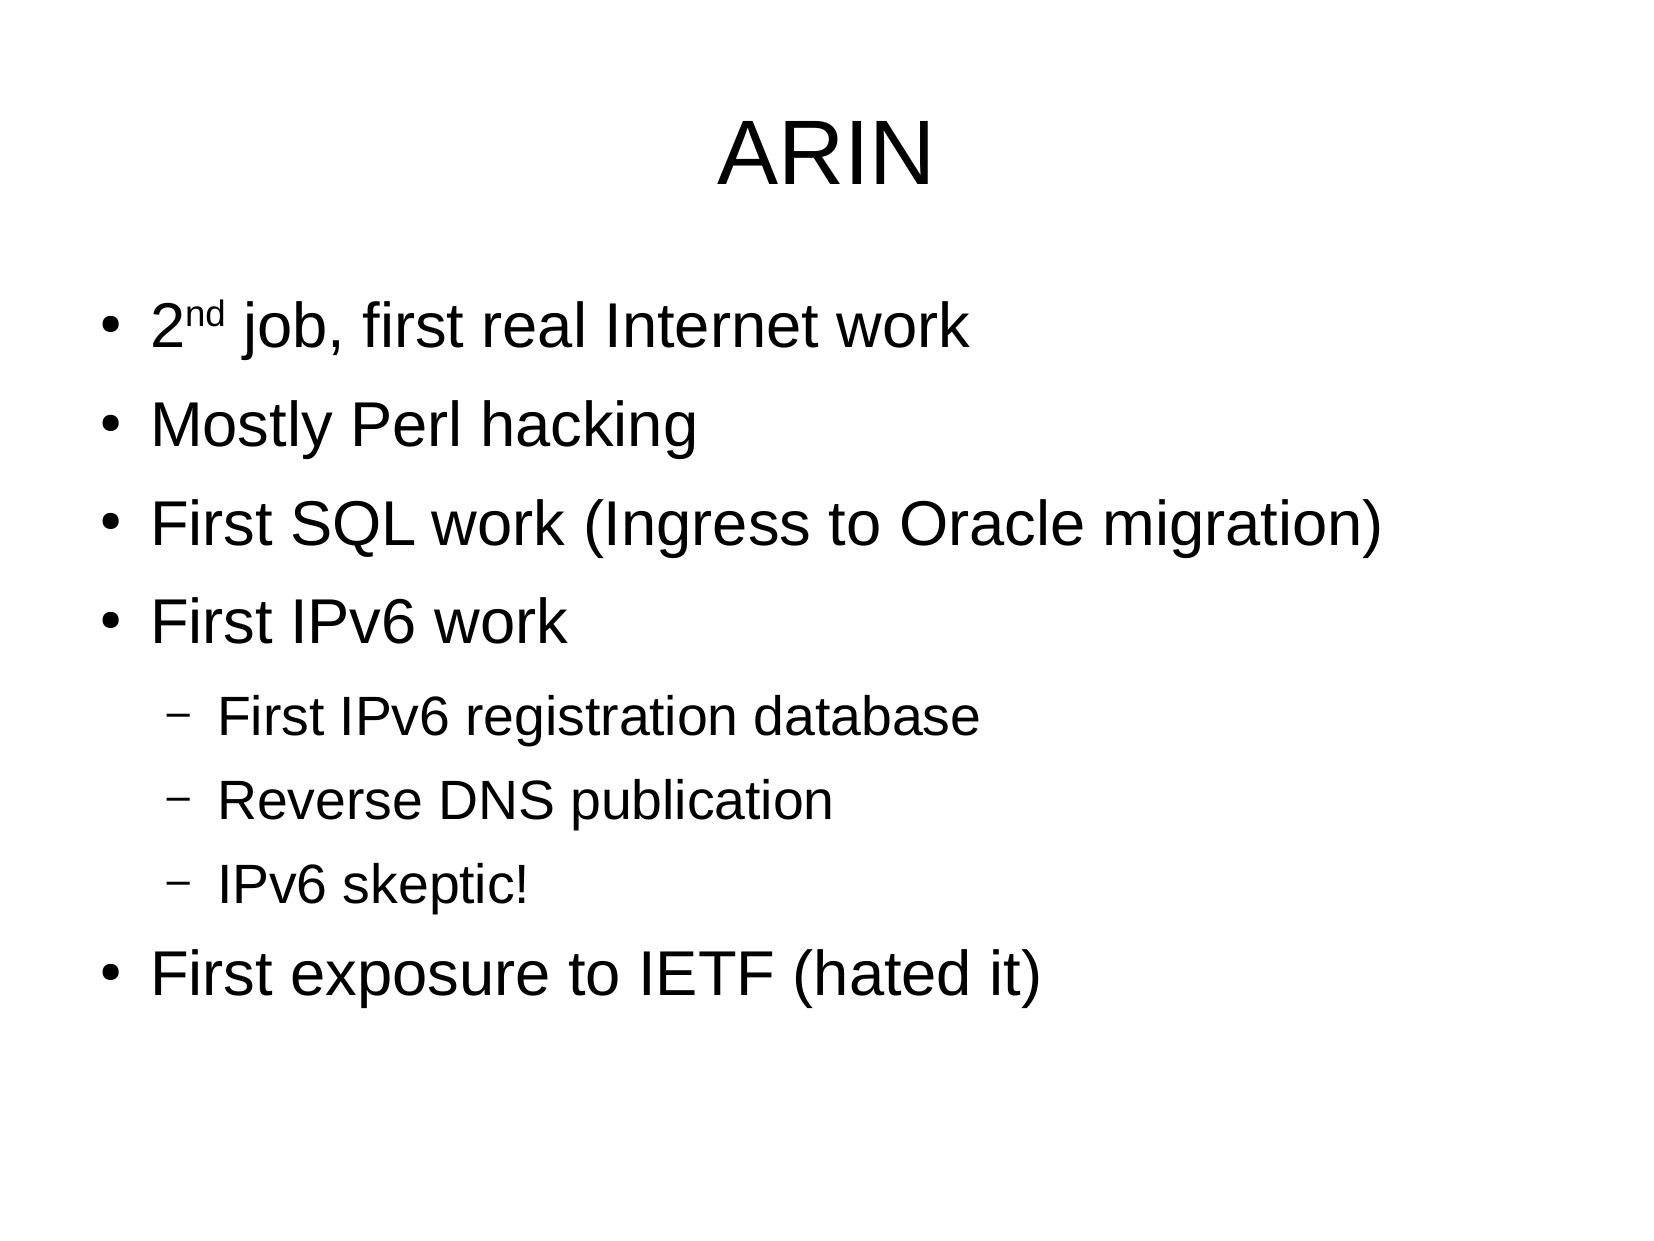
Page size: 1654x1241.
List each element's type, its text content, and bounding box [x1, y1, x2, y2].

title ARIN [82, 49, 1571, 257]
list 2nd job, first real Internet work Mostly Perl hacking First SQL work (Ingress to Oracle migration) First IPv6 work First IPv6 registration database Reverse DNS publication IPv6 skeptic! First exposure to IETF (hated it) [82, 290, 1571, 1010]
